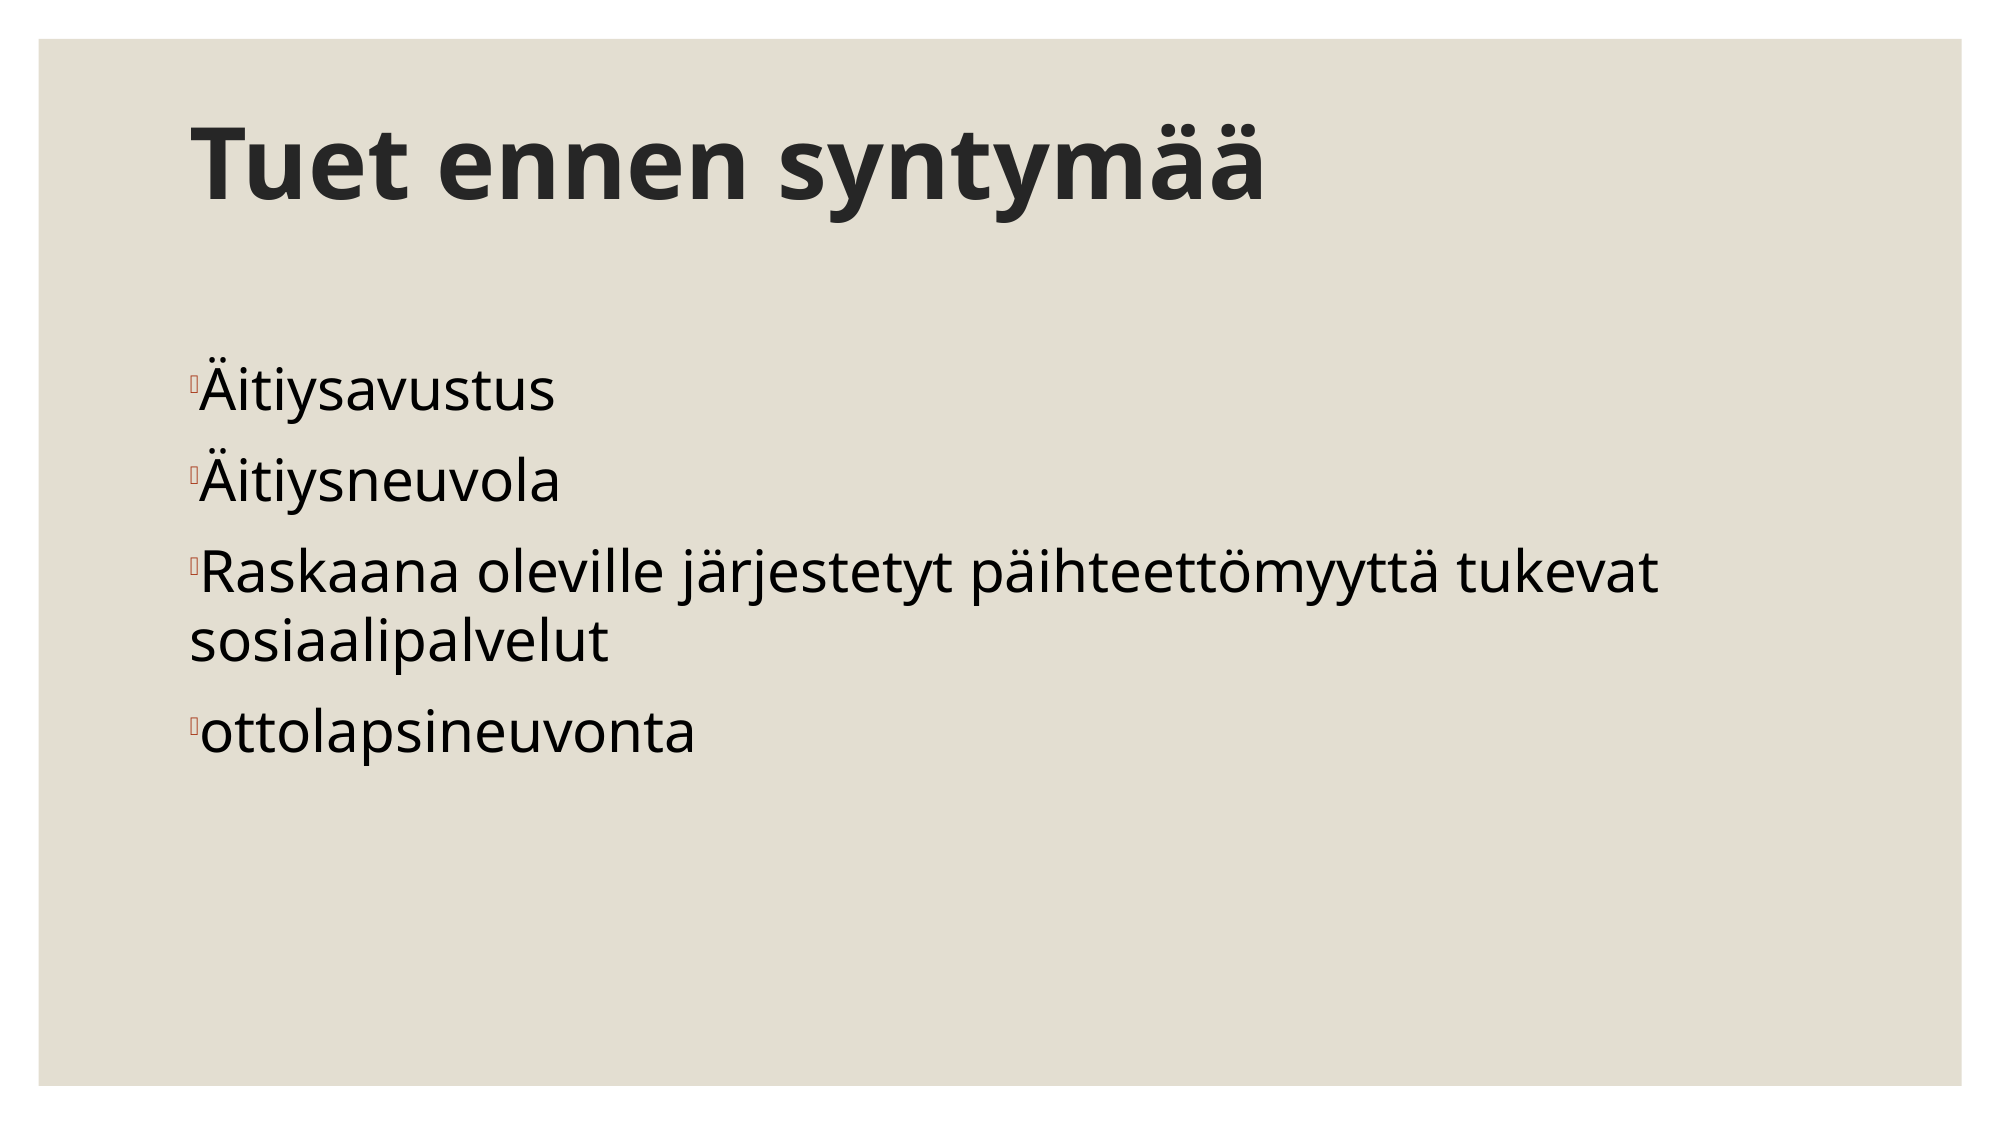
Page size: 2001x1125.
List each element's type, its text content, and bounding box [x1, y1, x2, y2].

list Äitiysavustus Äitiysneuvola Raskaana oleville järjestetyt päihteettömyyttä tukevat sosiaalipalvelut ottolapsineuvonta [174, 345, 1825, 990]
title Tuet ennen syntymää [174, 105, 1825, 331]
